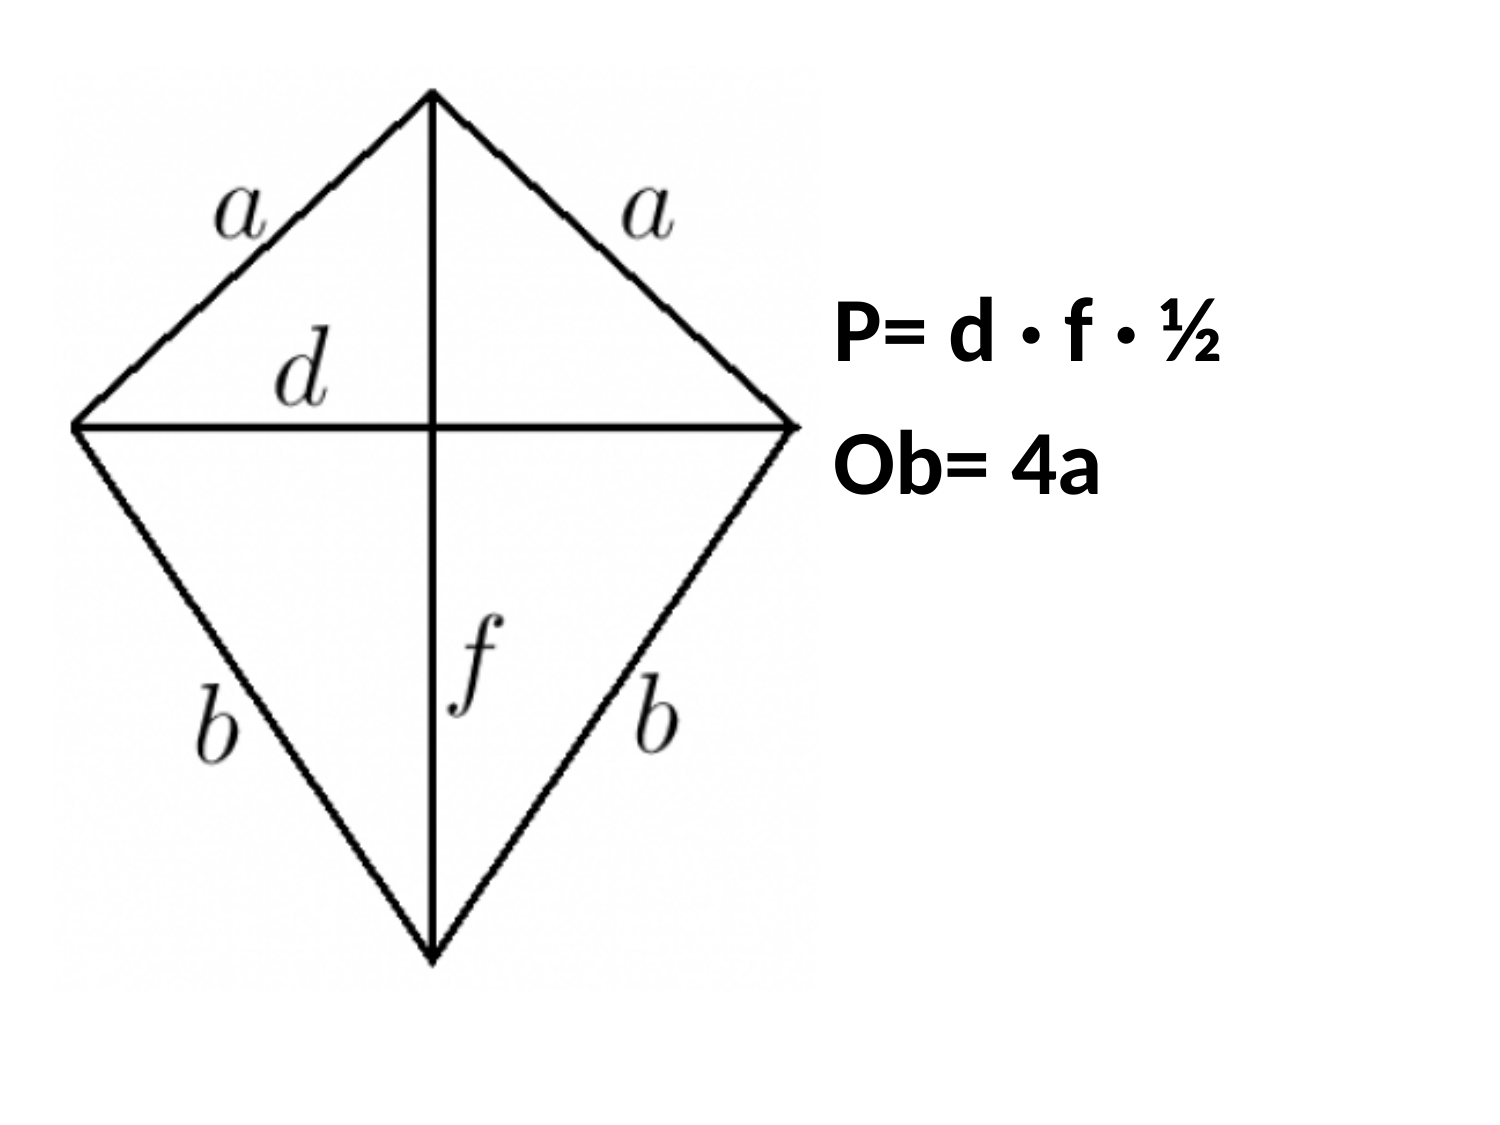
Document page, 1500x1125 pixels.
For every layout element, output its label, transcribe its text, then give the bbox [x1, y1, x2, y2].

picture [53, 66, 821, 992]
list P= d · f · ½ Ob= 4a [762, 262, 1426, 1005]
